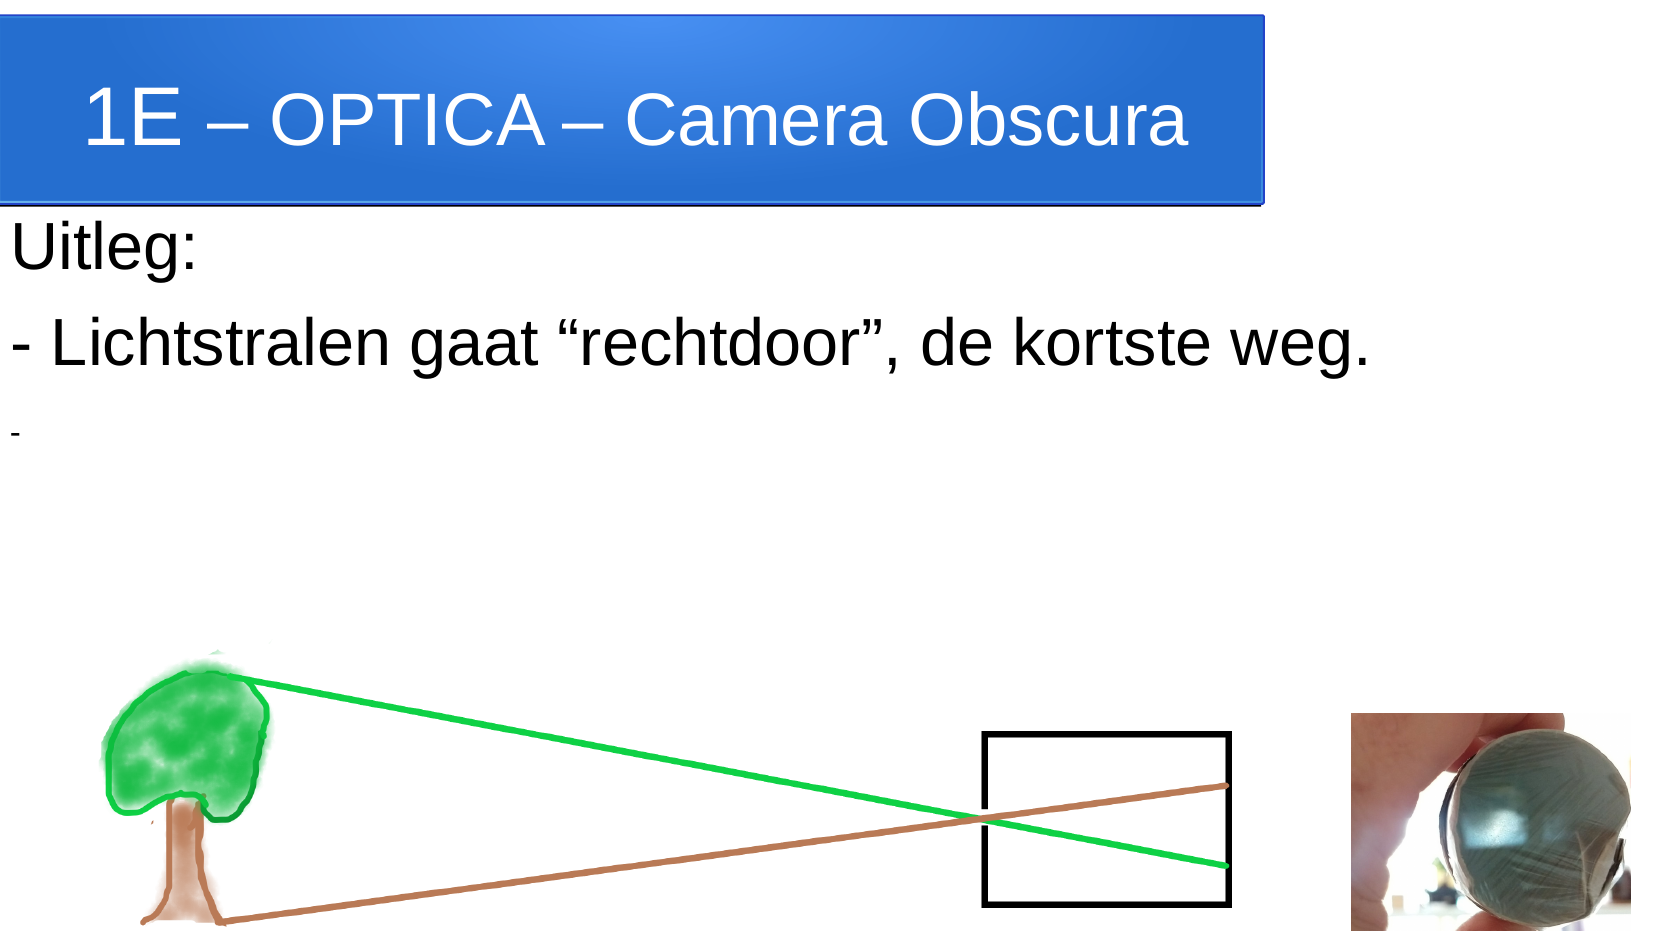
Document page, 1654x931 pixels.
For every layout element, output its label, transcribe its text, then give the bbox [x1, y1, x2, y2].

title 1E – OPTICA – Camera Obscura [82, 35, 1292, 189]
picture [1351, 713, 1631, 931]
picture [35, 578, 1327, 931]
subtitle Uitleg: - Lichtstralen gaat “rechtdoor”, de kortste weg. [10, 212, 1631, 922]
